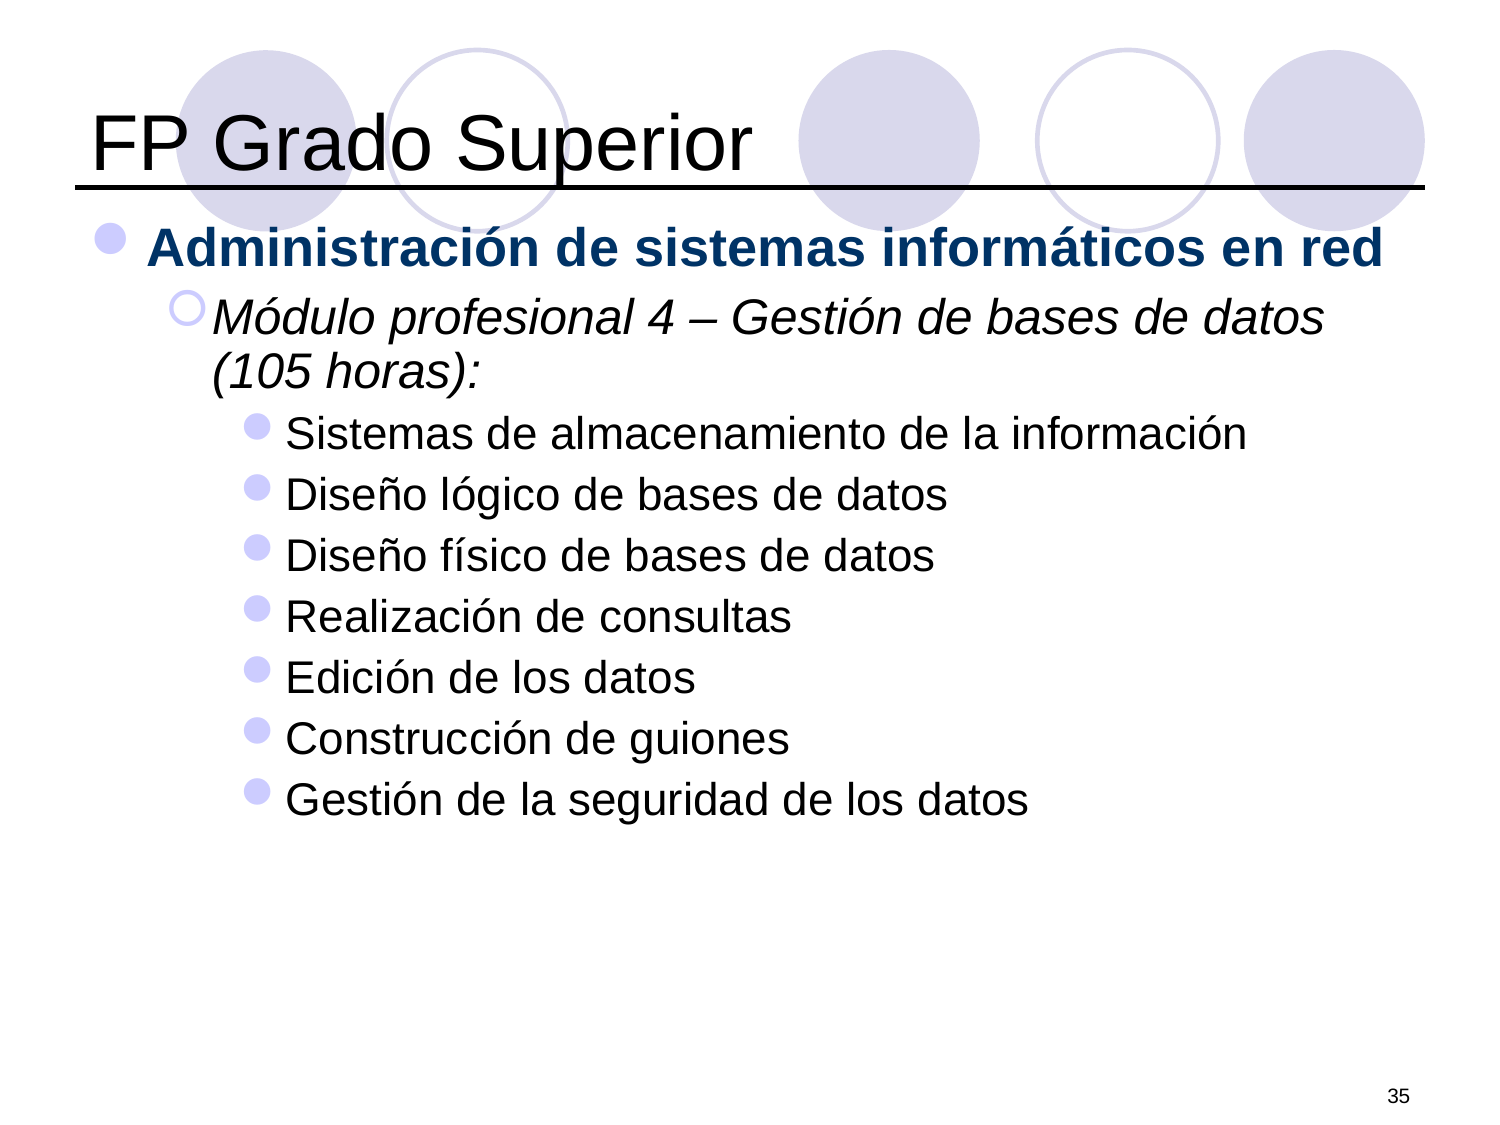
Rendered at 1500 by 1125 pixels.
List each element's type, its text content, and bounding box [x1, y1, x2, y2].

list Administración de sistemas informáticos en red Módulo profesional 4 – Gestión de bases de datos (105 horas): Sistemas de almacenamiento de la información Diseño lógico de bases de datos Diseño físico de bases de datos Realización de consultas Edición de los datos Construcción de guiones Gestión de la seguridad de los datos [74, 212, 1450, 1063]
text_box <number> [1074, 1074, 1426, 1101]
title FP Grado Superior [75, 45, 1426, 212]
